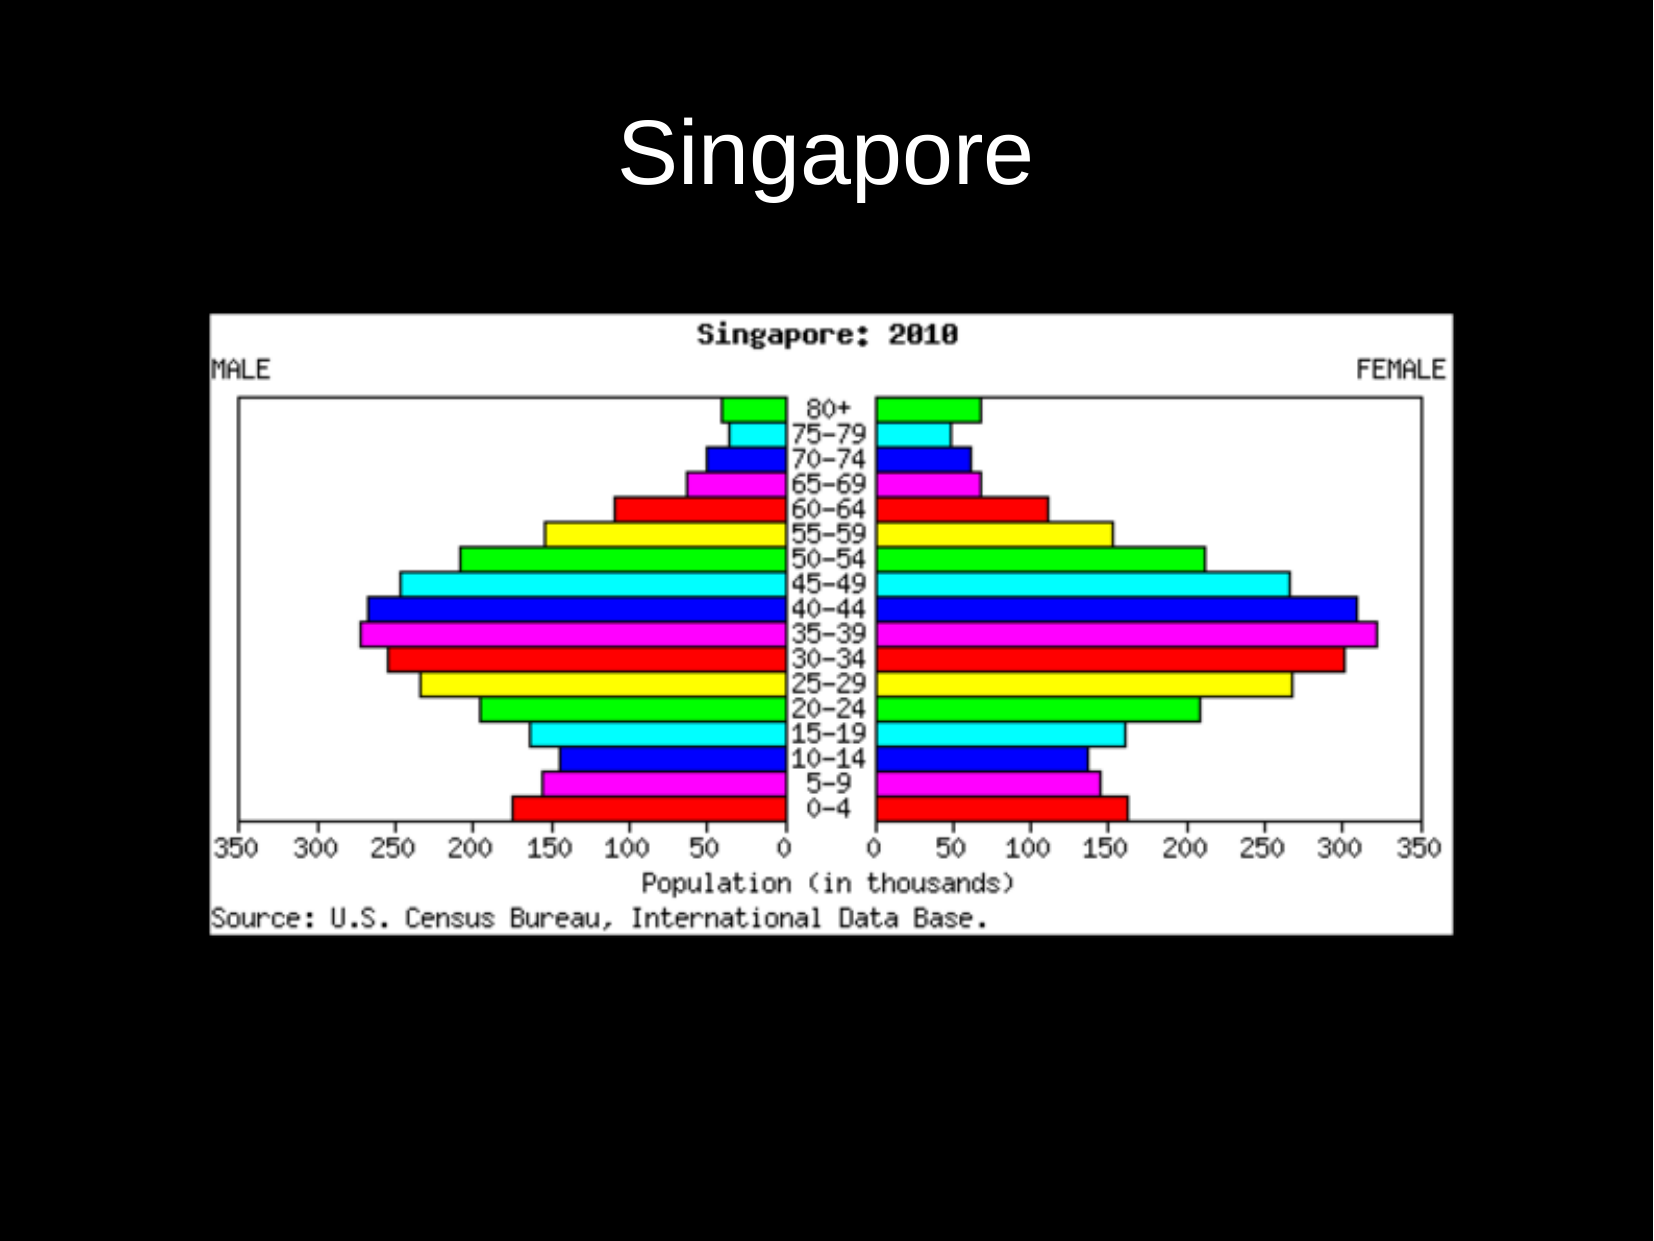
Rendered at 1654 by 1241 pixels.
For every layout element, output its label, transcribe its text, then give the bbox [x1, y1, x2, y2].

title Singapore [82, 56, 1571, 250]
picture [208, 312, 1456, 938]
